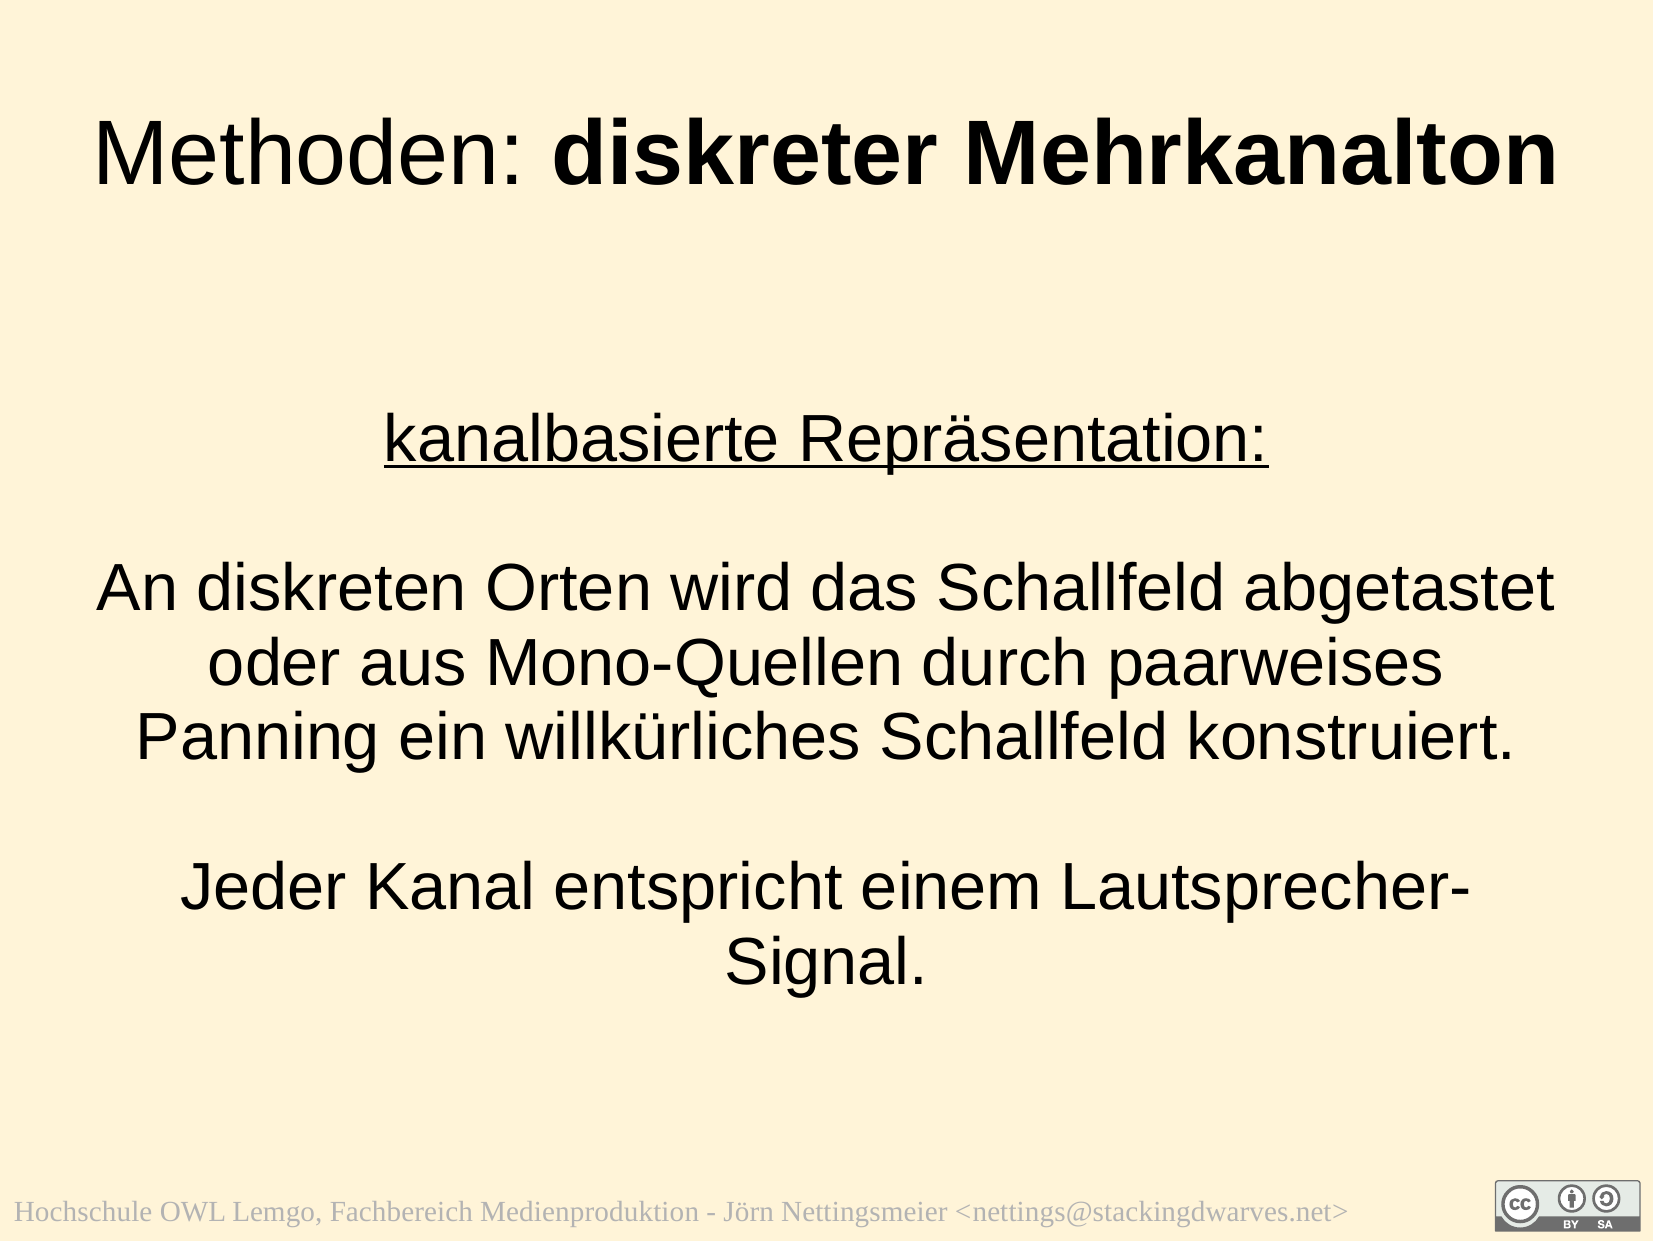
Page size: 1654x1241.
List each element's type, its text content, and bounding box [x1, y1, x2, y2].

title Methoden: diskreter Mehrkanalton [82, 49, 1571, 257]
subtitle kanalbasierte Repräsentation: An diskreten Orten wird das Schallfeld abgetastet oder aus Mono-Quellen durch paarweises Panning ein willkürliches Schallfeld konstruiert. Jeder Kanal entspricht einem Lautsprecher-Signal. [82, 290, 1571, 1109]
